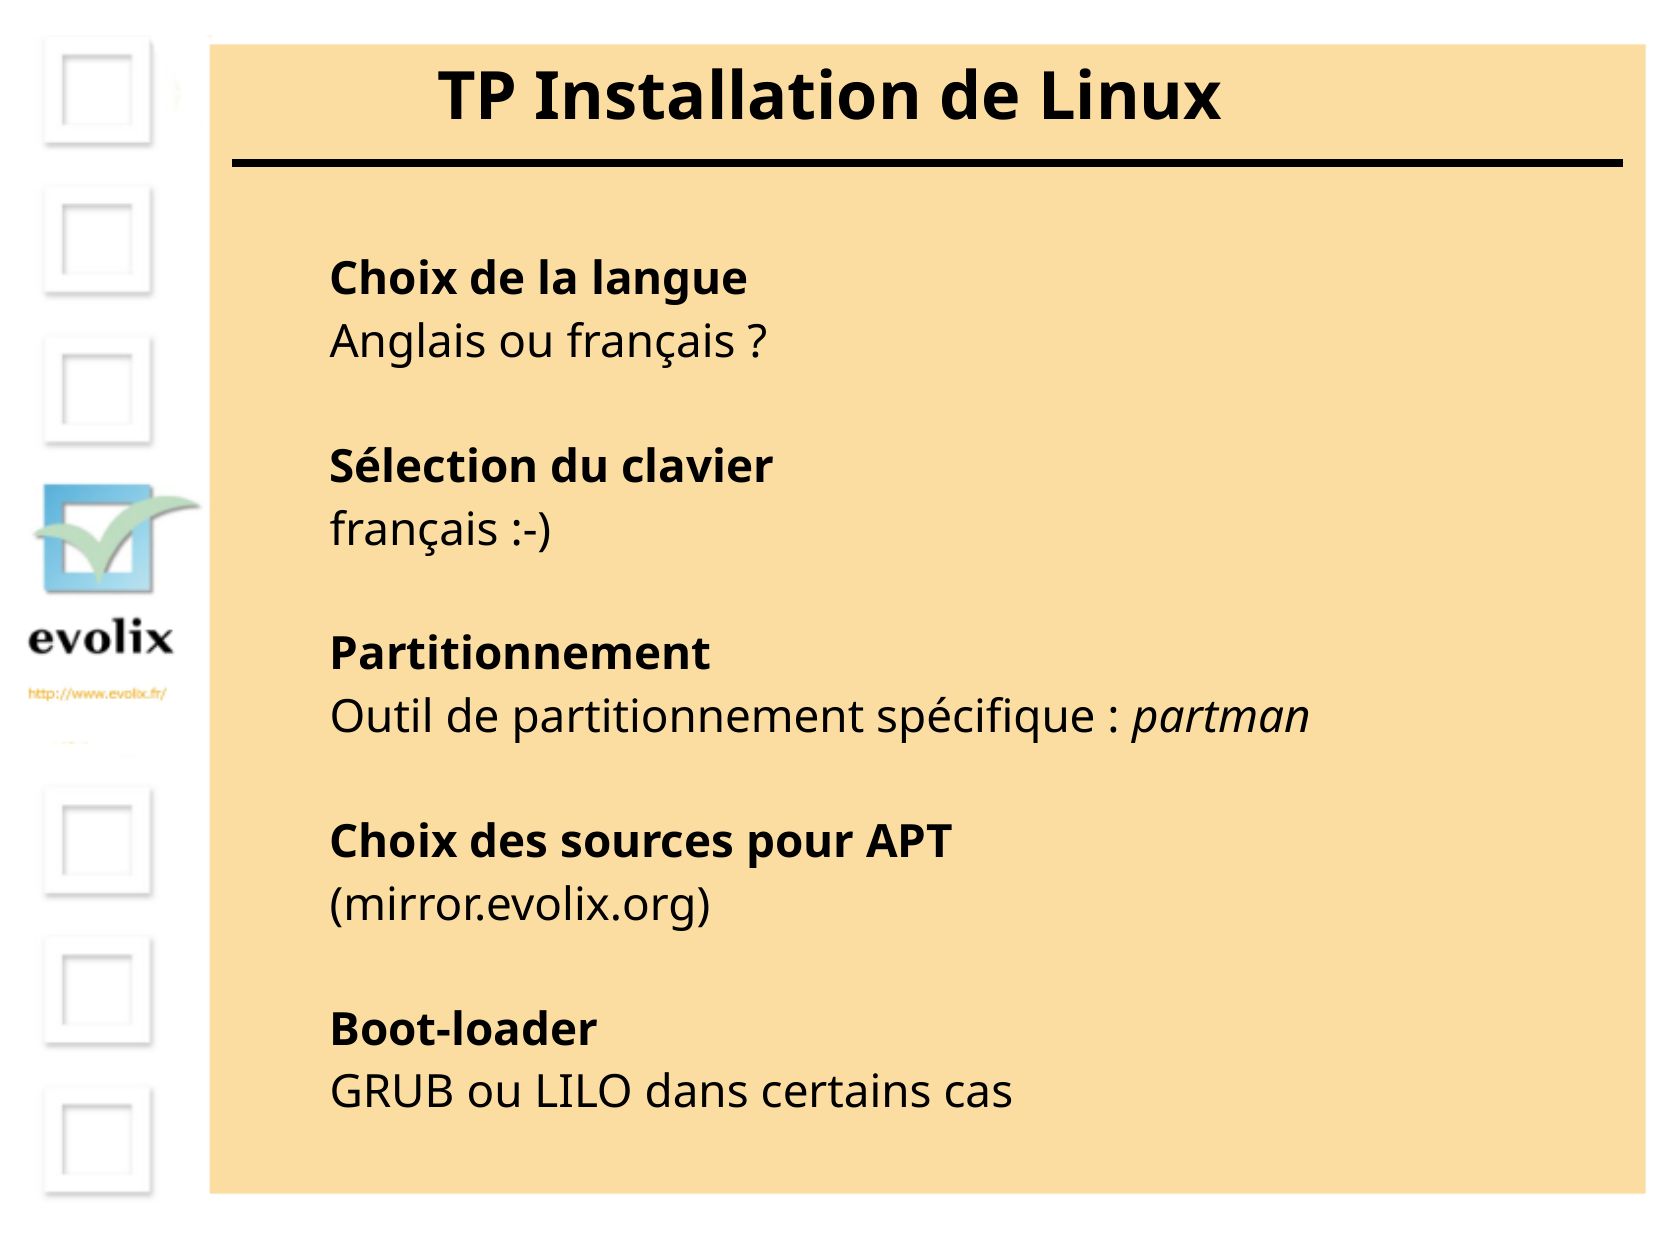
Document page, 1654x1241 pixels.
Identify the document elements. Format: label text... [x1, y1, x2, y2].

picture [0, 35, 1654, 1204]
subtitle Choix de la langue Anglais ou français ? Sélection du clavier français :-) Partitionnement Outil de partitionnement spécifique : partman Choix des sources pour APT (mirror.evolix.org) Boot-loader GRUB ou LILO dans certains cas [254, 173, 1456, 1194]
title TP Installation de Linux [21, 18, 1638, 169]
